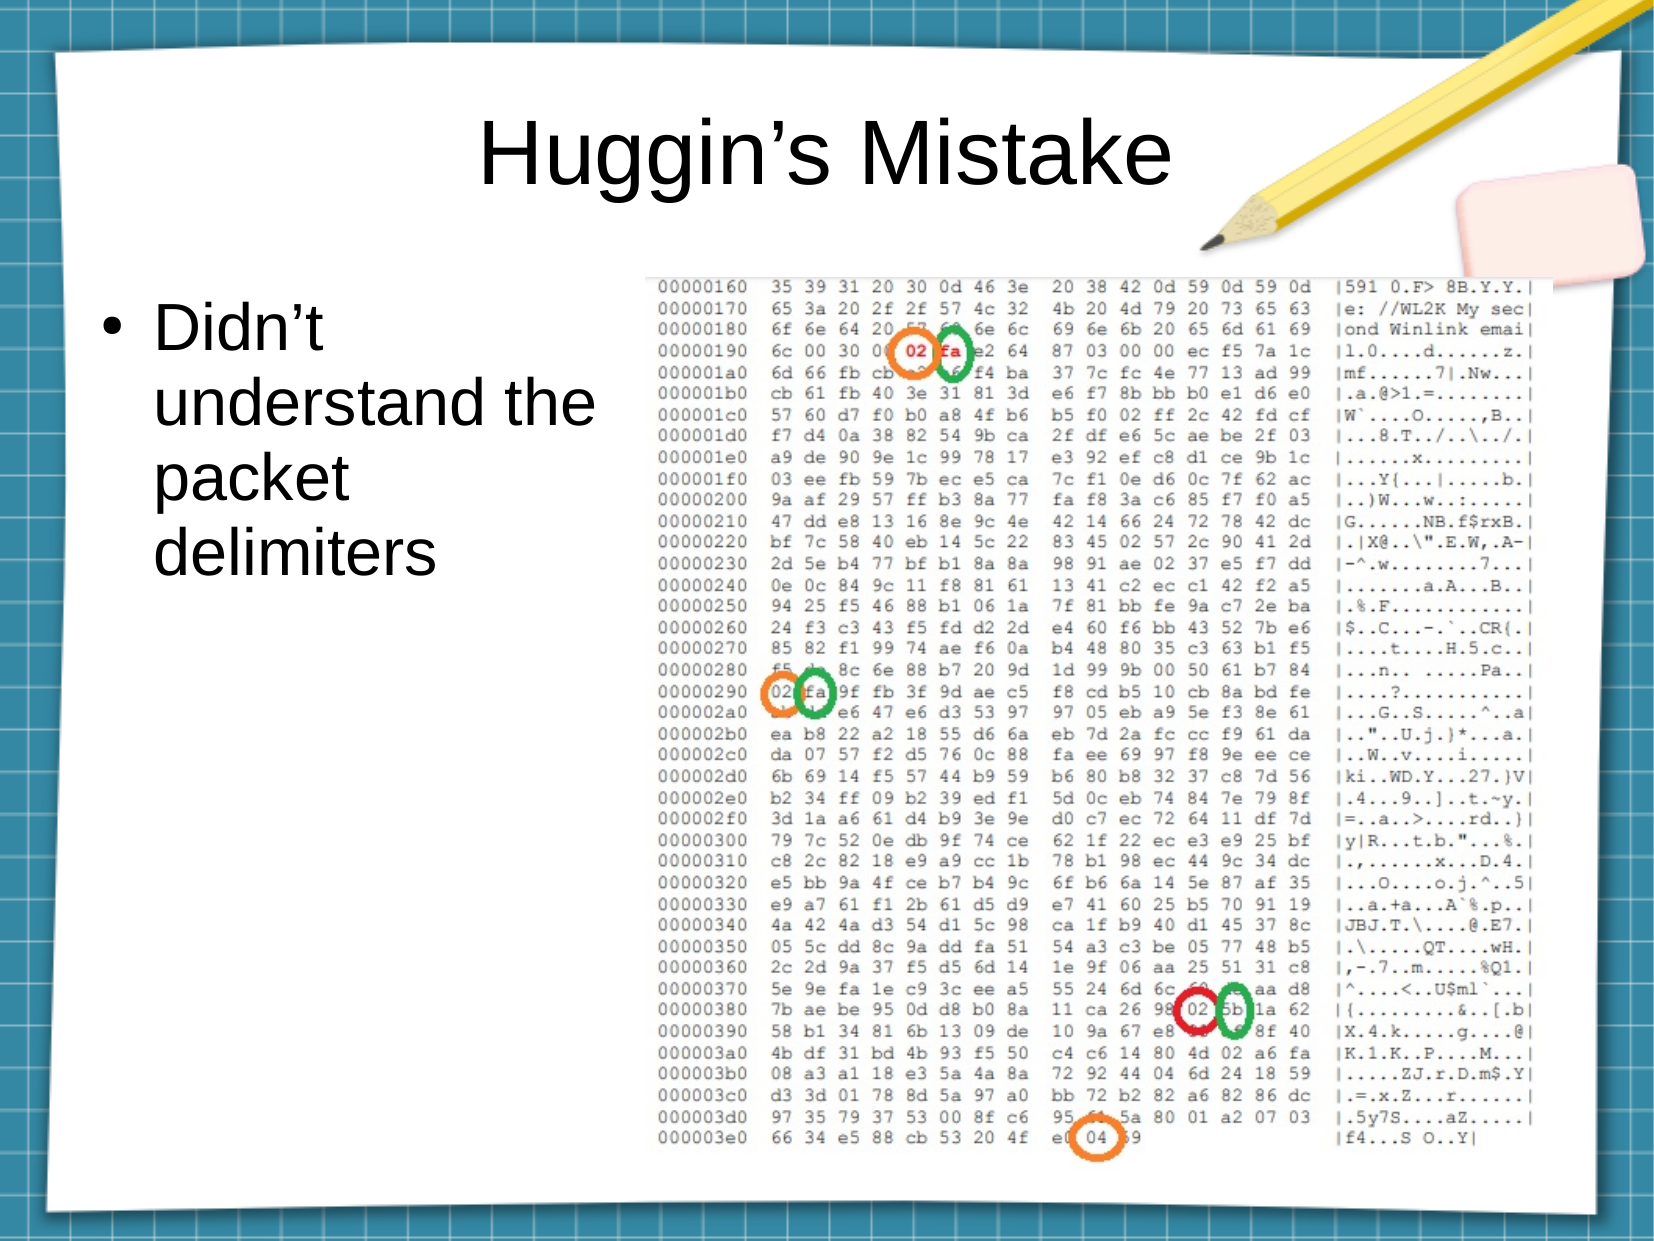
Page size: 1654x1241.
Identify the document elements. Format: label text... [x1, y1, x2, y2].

title Huggin’s Mistake [82, 49, 1571, 257]
picture [0, 0, 1654, 1241]
list Didn’t understand the packet delimiters [82, 290, 616, 1010]
